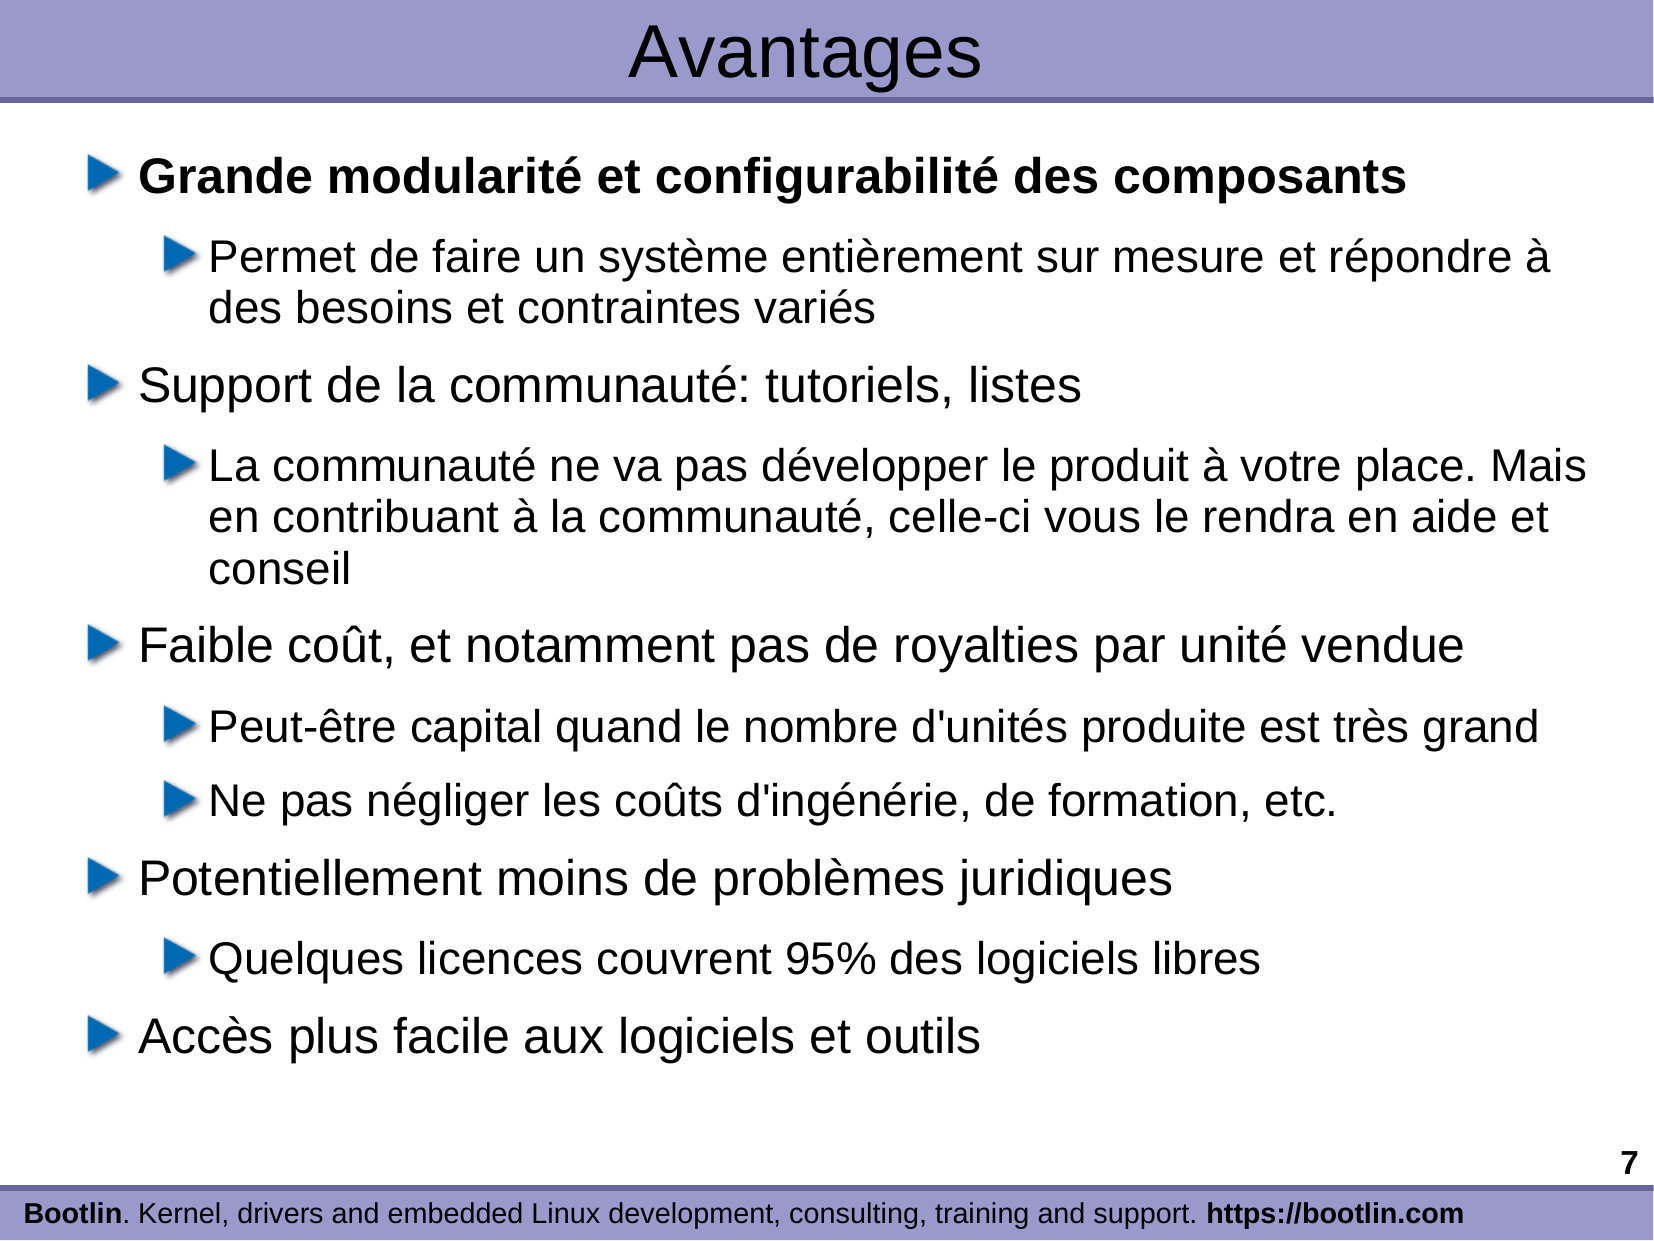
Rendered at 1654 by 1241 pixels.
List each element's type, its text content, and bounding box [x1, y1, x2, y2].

list Grande modularité et configurabilité des composants Permet de faire un système entièrement sur mesure et répondre à des besoins et contraintes variés Support de la communauté: tutoriels, listes La communauté ne va pas développer le produit à votre place. Mais en contribuant à la communauté, celle-ci vous le rendra en aide et conseil Faible coût, et notamment pas de royalties par unité vendue Peut-être capital quand le nombre d'unités produite est très grand Ne pas négliger les coûts d'ingénérie, de formation, etc. Potentiellement moins de problèmes juridiques Quelques licences couvrent 95% des logiciels libres Accès plus facile aux logiciels et outils [67, 148, 1598, 1144]
title Avantages [60, 5, 1551, 97]
